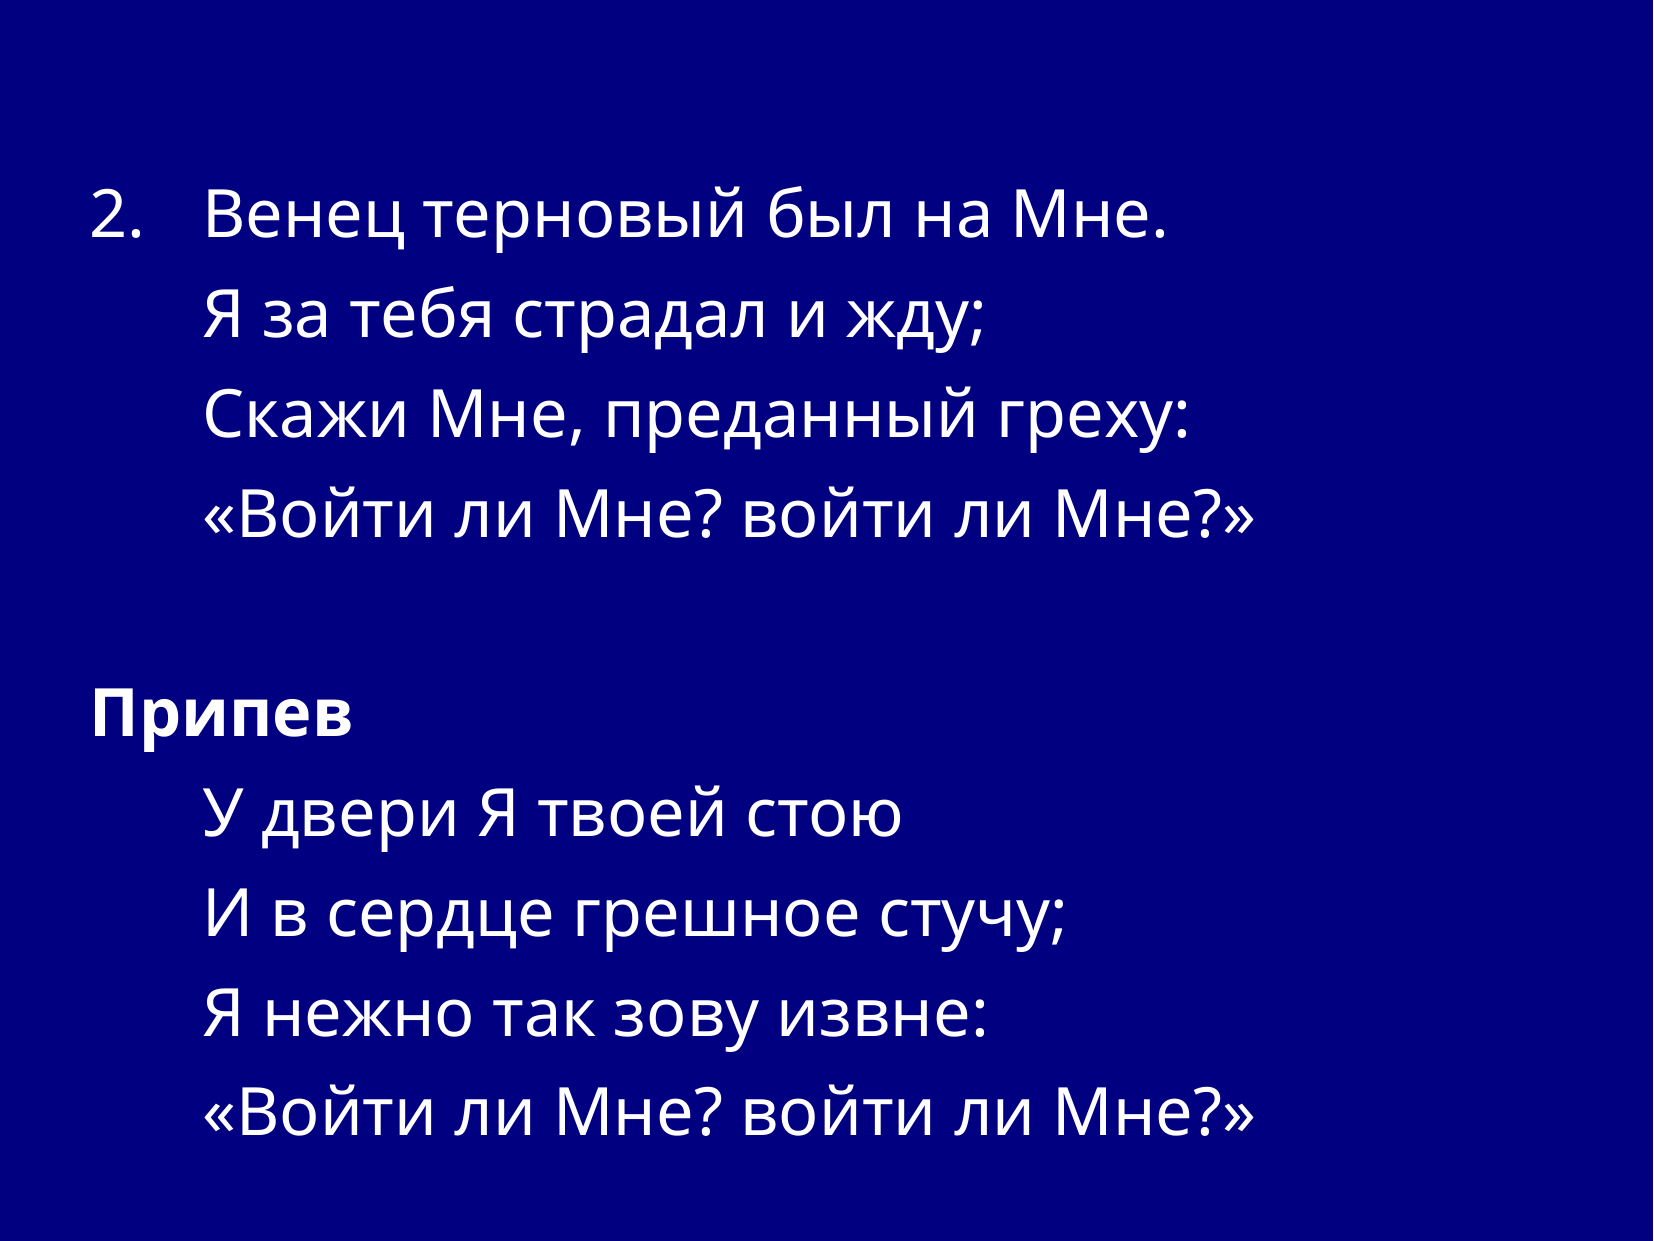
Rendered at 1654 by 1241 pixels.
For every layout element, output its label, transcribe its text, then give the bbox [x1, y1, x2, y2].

text_box 2. Венец терновый был на Мне. Я за тебя страдал и жду; Скажи Мне, преданный греху: «Войти ли Мне? войти ли Мне?» Припев У двери Я твоей стою И в сердце грешное стучу; Я нежно так зову извне: «Войти ли Мне? войти ли Мне?» [75, 150, 1576, 1163]
